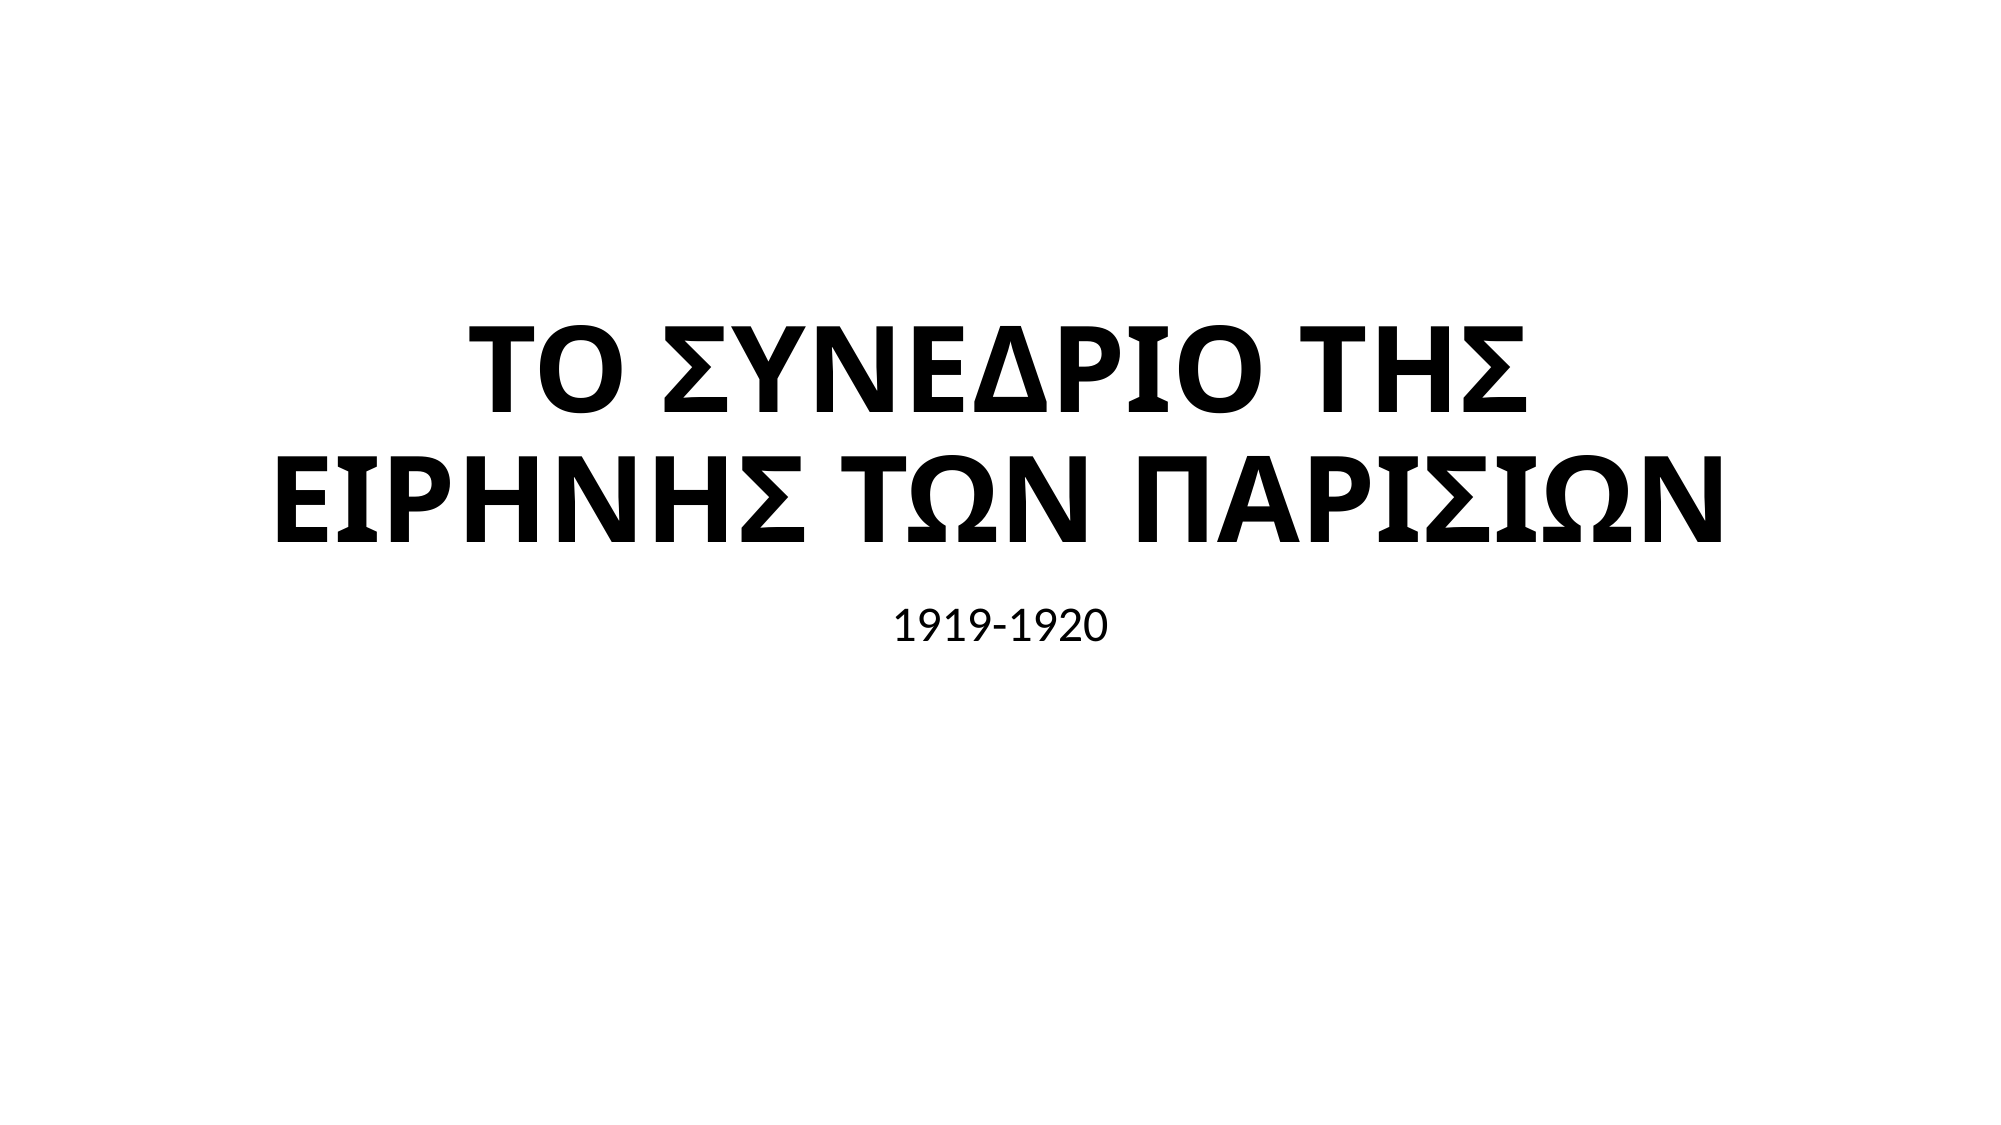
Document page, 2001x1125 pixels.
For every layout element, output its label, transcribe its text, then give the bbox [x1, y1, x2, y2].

title ΤΟ ΣΥΝΕΔΡΙΟ ΤΗΣ ΕΙΡΗΝΗΣ ΤΩΝ ΠΑΡΙΣΙΩΝ [249, 184, 1750, 576]
subtitle 1919-1920 [249, 590, 1750, 863]
